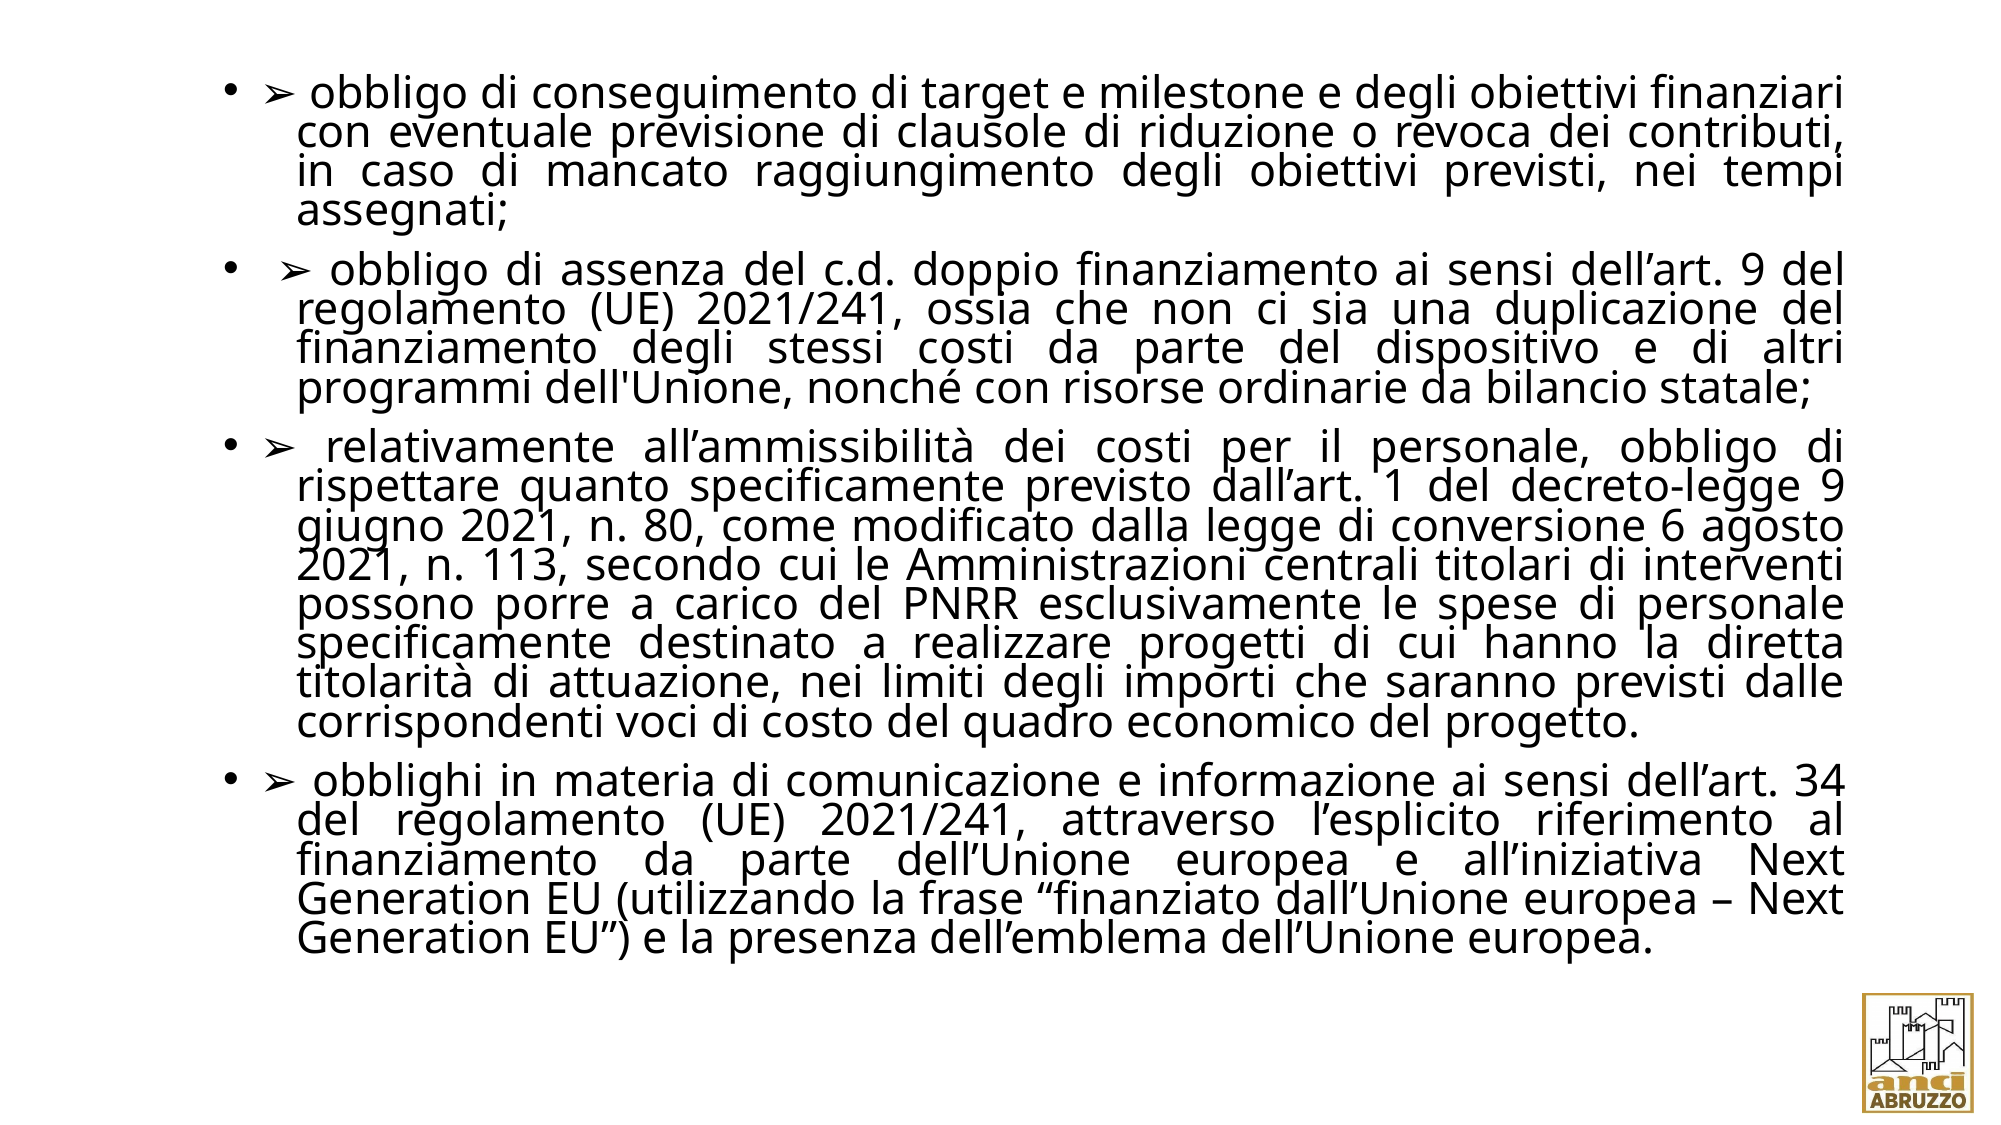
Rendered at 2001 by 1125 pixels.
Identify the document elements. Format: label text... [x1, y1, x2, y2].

list ➢ obbligo di conseguimento di target e milestone e degli obiettivi finanziari con eventuale previsione di clausole di riduzione o revoca dei contributi, in caso di mancato raggiungimento degli obiettivi previsti, nei tempi assegnati; ➢ obbligo di assenza del c.d. doppio finanziamento ai sensi dell’art. 9 del regolamento (UE) 2021/241, ossia che non ci sia una duplicazione del finanziamento degli stessi costi da parte del dispositivo e di altri programmi dell'Unione, nonché con risorse ordinarie da bilancio statale; ➢ relativamente all’ammissibilità dei costi per il personale, obbligo di rispettare quanto specificamente previsto dall’art. 1 del decreto-legge 9 giugno 2021, n. 80, come modificato dalla legge di conversione 6 agosto 2021, n. 113, secondo cui le Amministrazioni centrali titolari di interventi possono porre a carico del PNRR esclusivamente le spese di personale specificamente destinato a realizzare progetti di cui hanno la diretta titolarità di attuazione, nei limiti degli importi che saranno previsti dalle corrispondenti voci di costo del quadro economico del progetto. ➢ obblighi in materia di comunicazione e informazione ai sensi dell’art. 34 del regolamento (UE) 2021/241, attraverso l’esplicito riferimento al finanziamento da parte dell’Unione europea e all’iniziativa Next Generation EU (utilizzando la frase “finanziato dall’Unione europea – Next Generation EU”) e la presenza dell’emblema dell’Unione europea. [208, 69, 1863, 1006]
